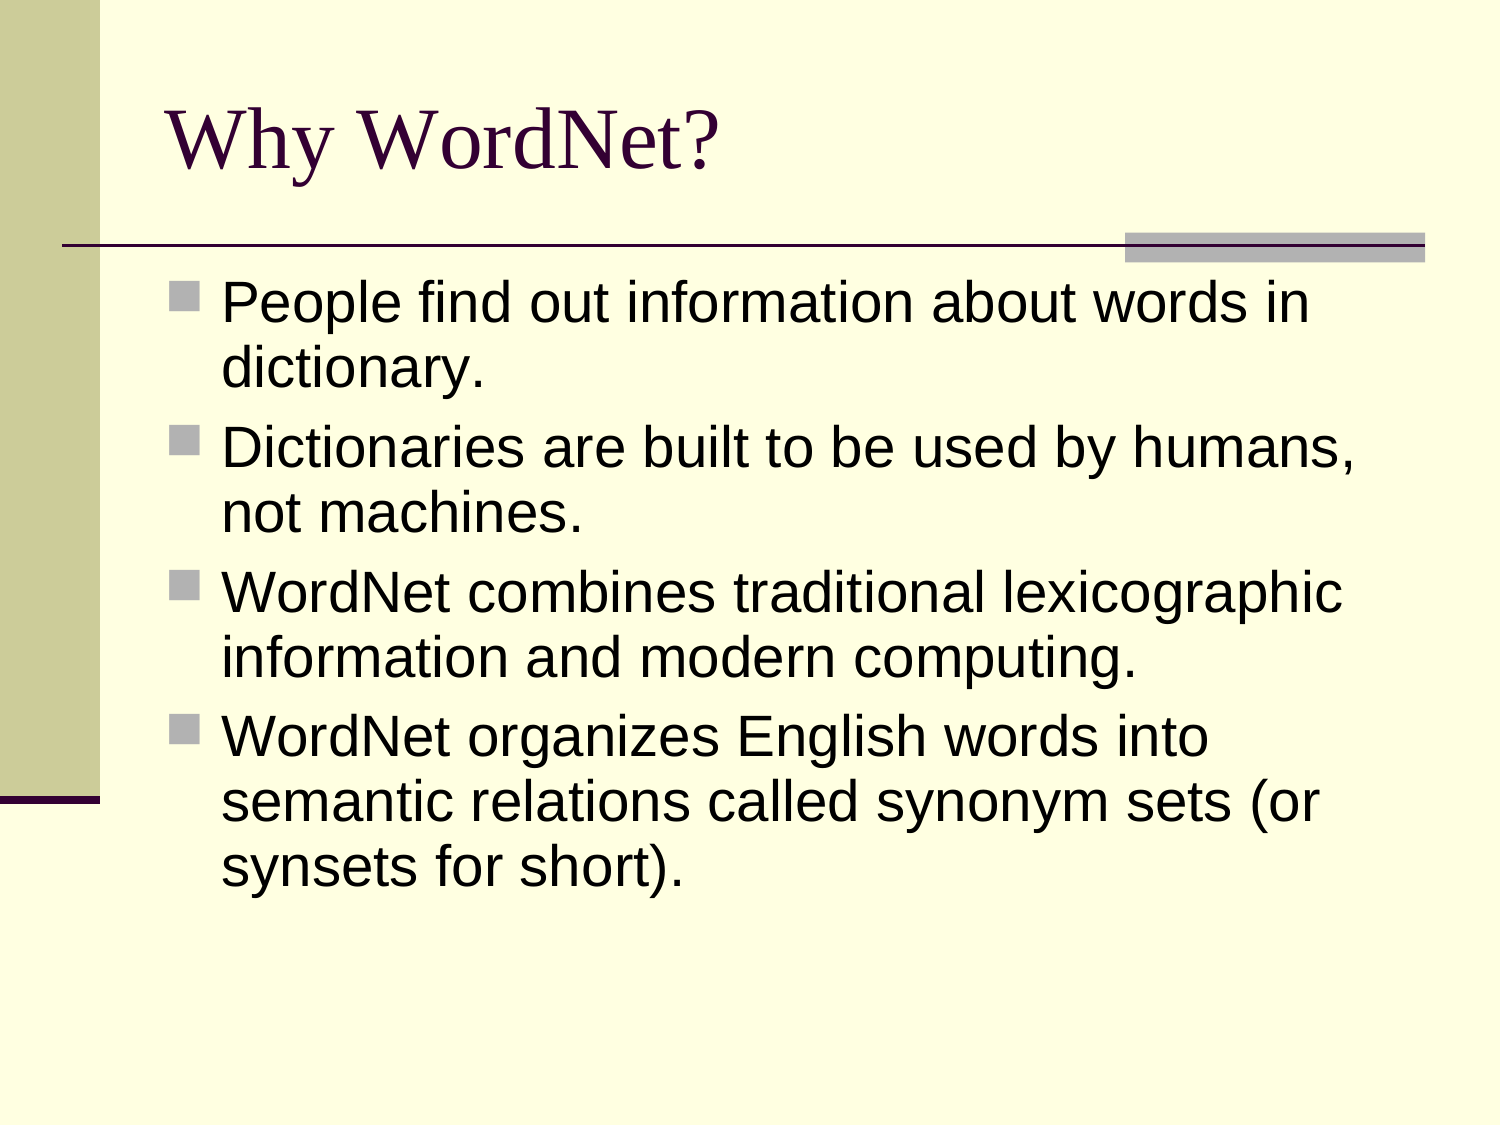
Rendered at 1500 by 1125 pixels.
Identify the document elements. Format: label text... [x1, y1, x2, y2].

list People find out information about words in dictionary. Dictionaries are built to be used by humans, not machines. WordNet combines traditional lexicographic information and modern computing. WordNet organizes English words into semantic relations called synonym sets (or synsets for short). [150, 262, 1426, 1006]
title Why WordNet? [150, 45, 1426, 234]
